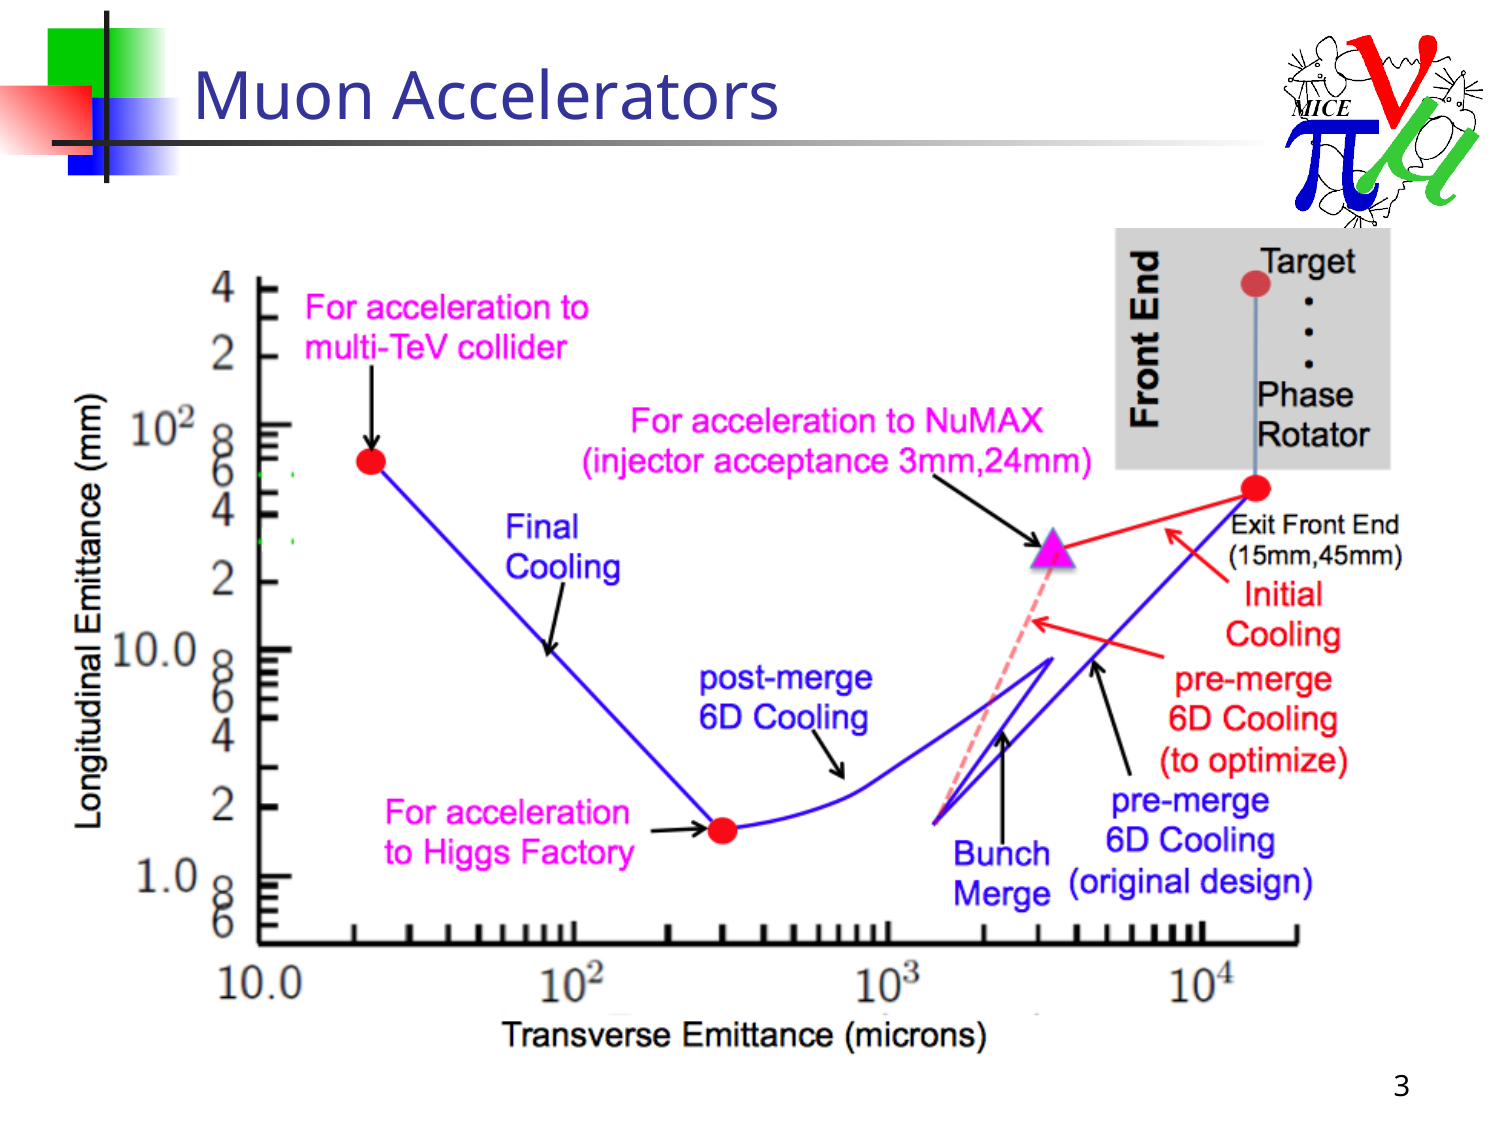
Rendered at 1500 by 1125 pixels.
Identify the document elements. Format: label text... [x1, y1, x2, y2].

picture [28, 5, 1500, 1063]
title Muon Accelerators [191, 0, 1471, 148]
text_box Pavel Snopok, December 2014 [1110, 224, 1353, 228]
